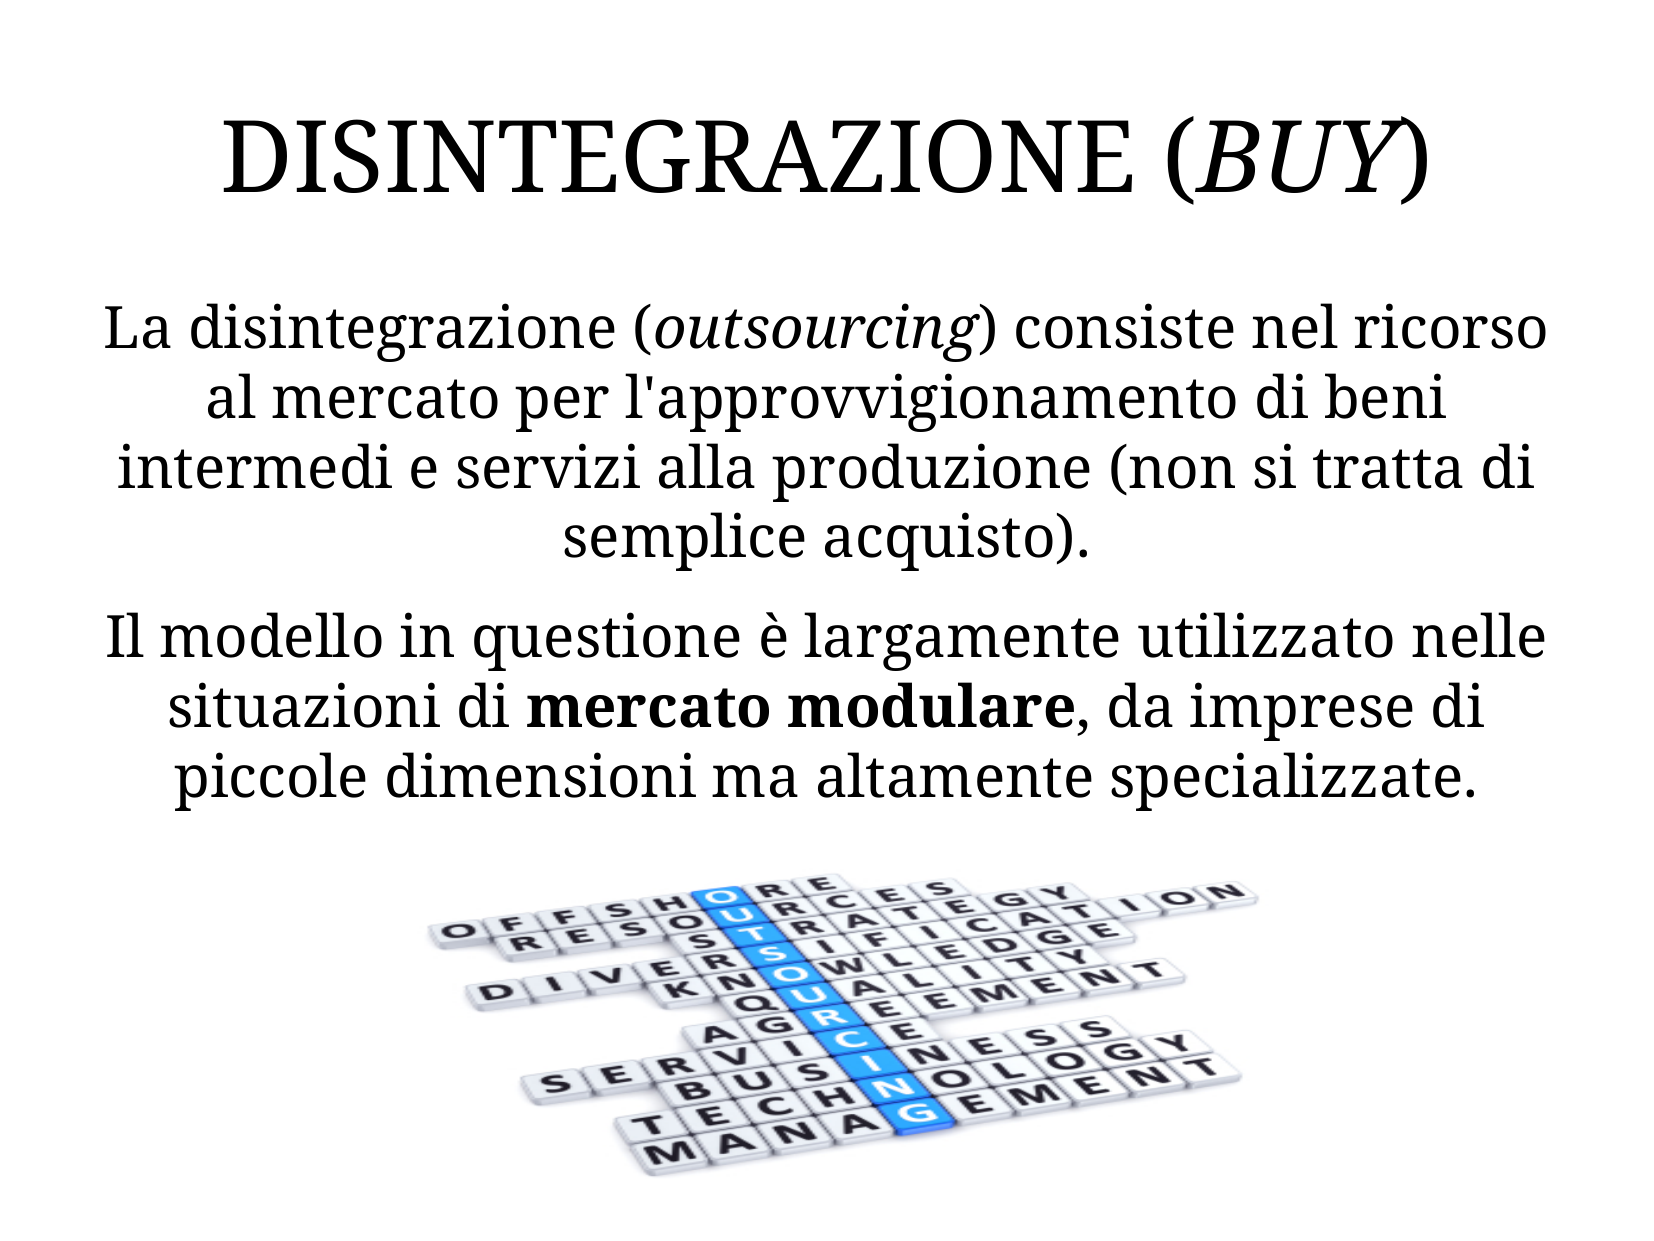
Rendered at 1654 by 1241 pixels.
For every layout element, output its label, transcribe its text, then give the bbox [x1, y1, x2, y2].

picture [376, 839, 1326, 1211]
title DISINTEGRAZIONE (BUY) [82, 49, 1571, 257]
list La disintegrazione (outsourcing) consiste nel ricorso al mercato per l'approvvigionamento di beni intermedi e servizi alla produzione (non si tratta di semplice acquisto). Il modello in questione è largamente utilizzato nelle situazioni di mercato modulare, da imprese di piccole dimensioni ma altamente specializzate. [82, 290, 1571, 1109]
